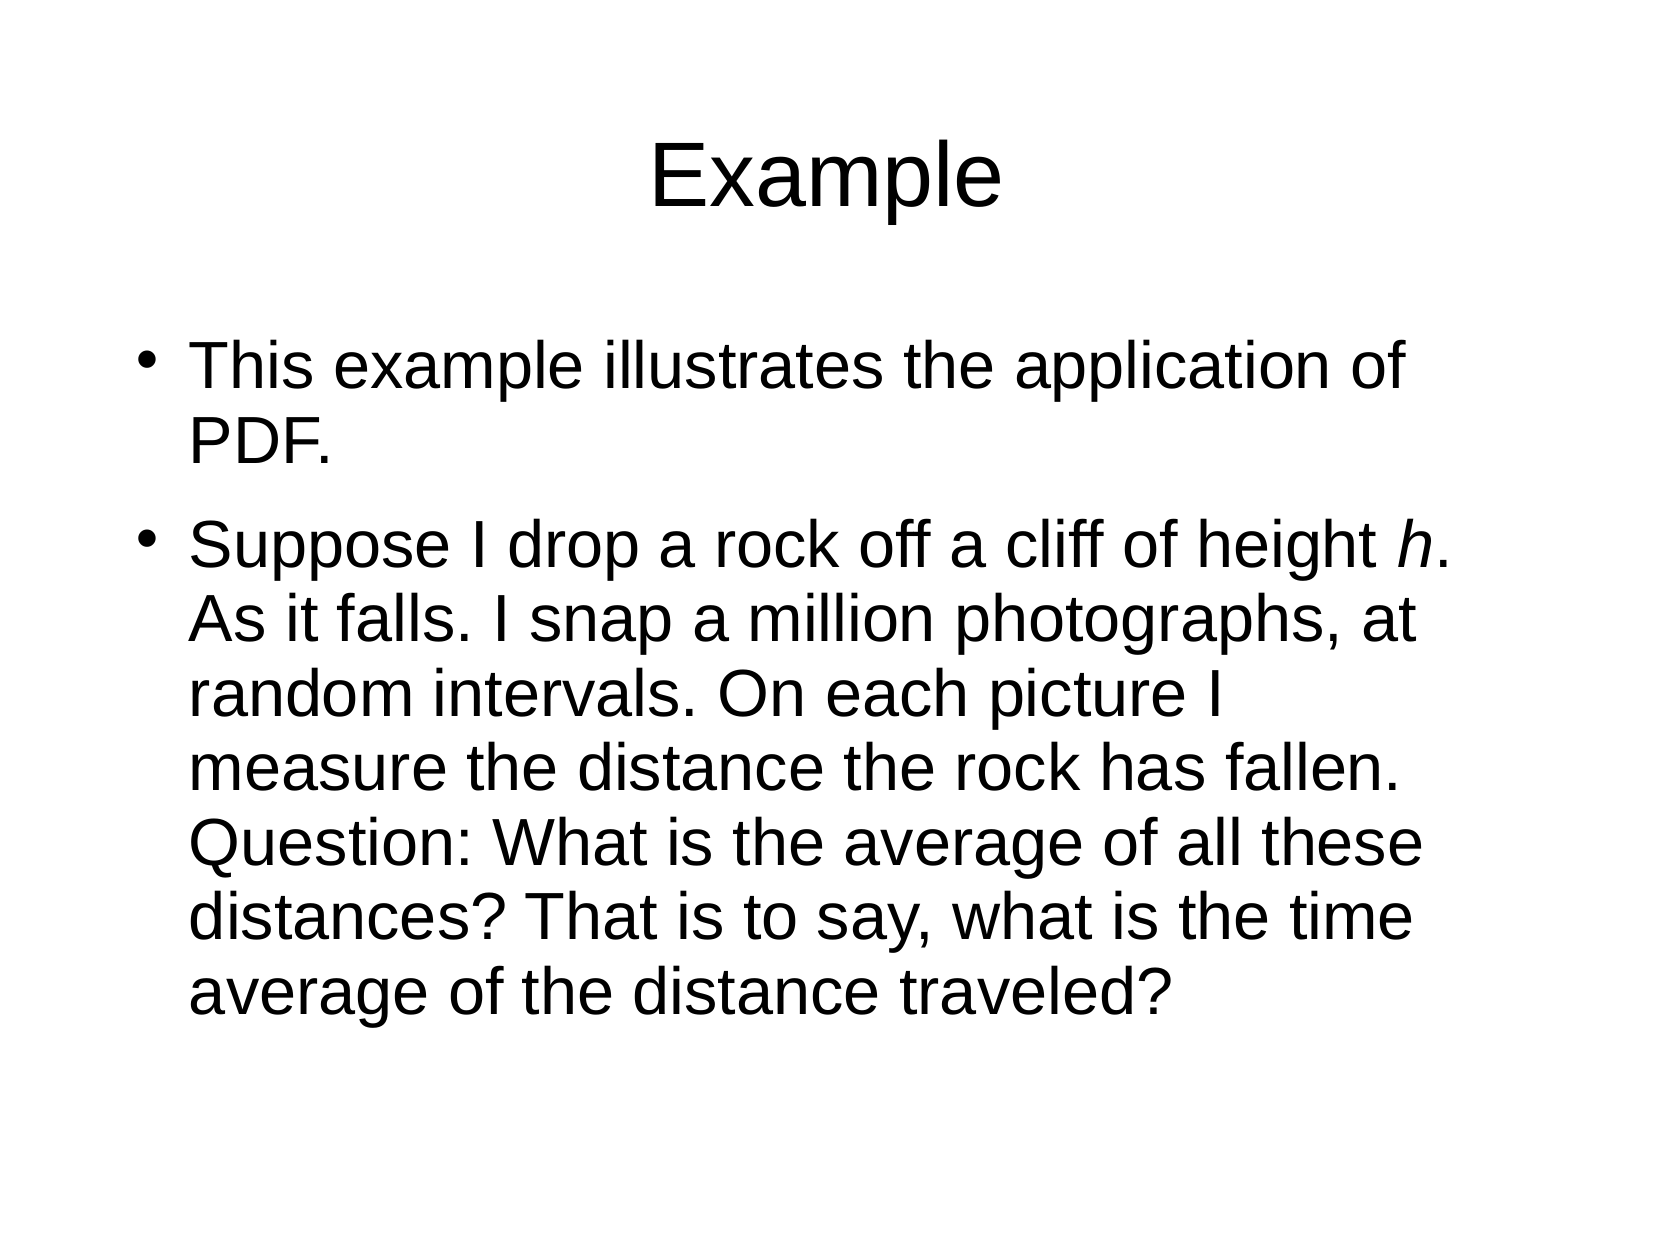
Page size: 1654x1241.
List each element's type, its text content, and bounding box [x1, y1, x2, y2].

title Example [118, 88, 1536, 257]
list This example illustrates the application of PDF. Suppose I drop a rock off a cliff of height h. As it falls. I snap a million photographs, at random intervals. On each picture I measure the distance the rock has fallen. Question: What is the average of all these distances? That is to say, what is the time average of the distance traveled? [118, 324, 1506, 1144]
